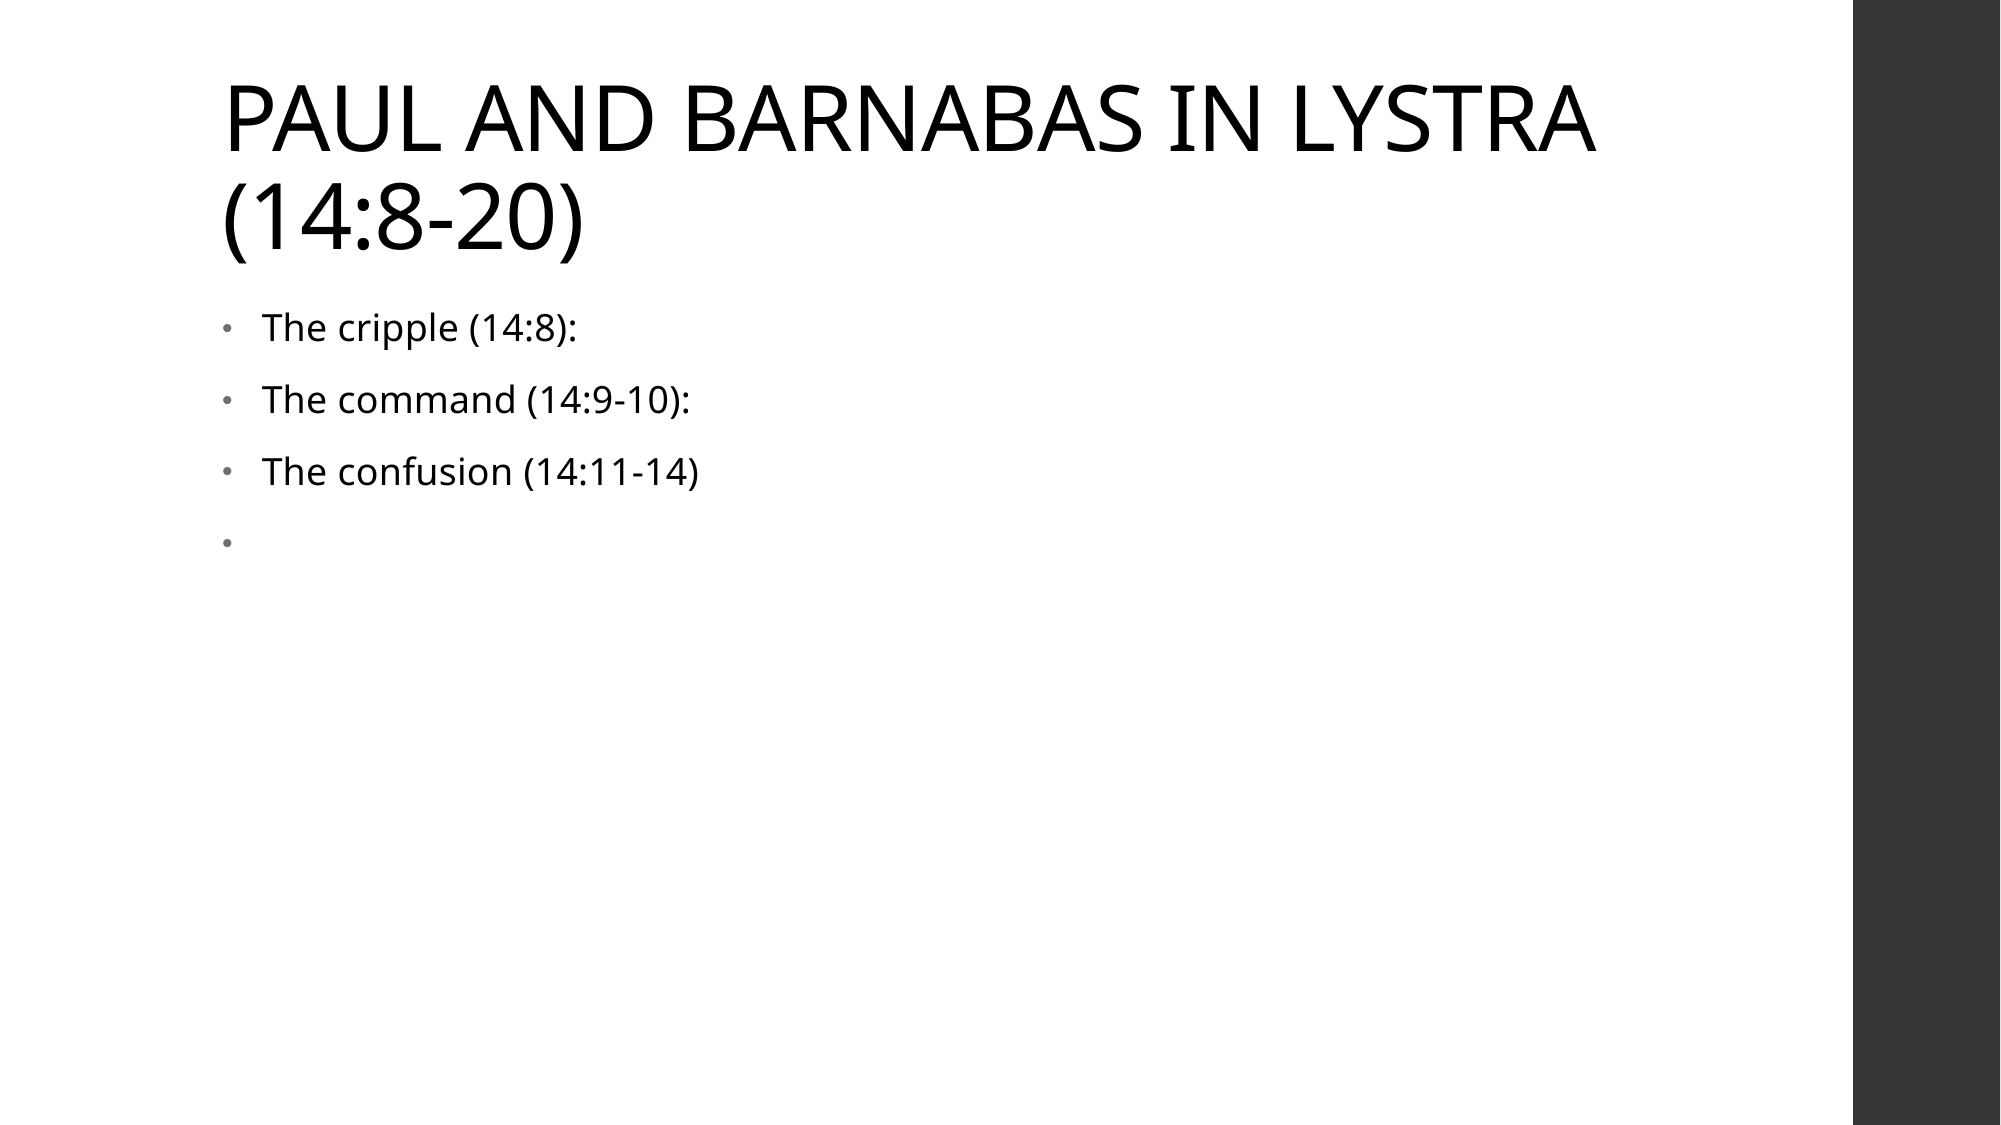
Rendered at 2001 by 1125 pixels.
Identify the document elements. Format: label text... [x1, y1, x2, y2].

list The cripple (14:8): The command (14:9-10): The confusion (14:11-14) [206, 299, 1617, 1014]
title PAUL AND BARNABAS IN LYSTRA (14:8-20) [206, 60, 1797, 278]
